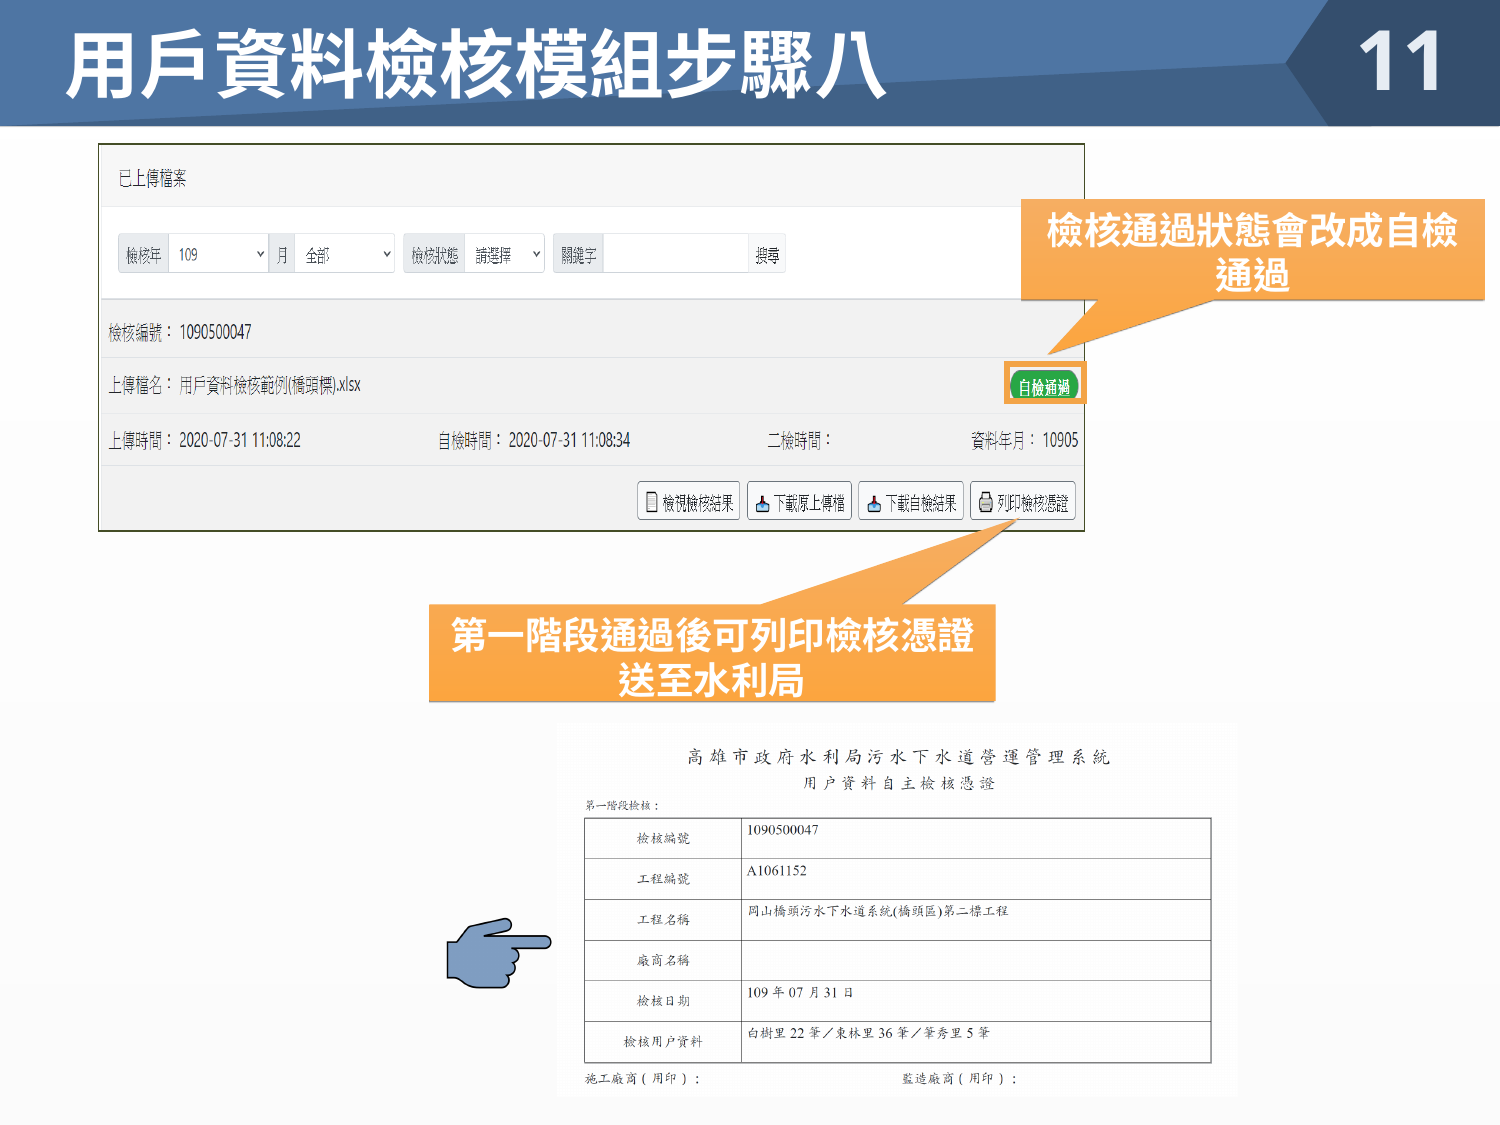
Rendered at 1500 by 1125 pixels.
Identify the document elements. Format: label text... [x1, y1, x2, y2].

picture [440, 723, 1238, 1097]
text_box 11 [1340, 0, 1500, 116]
picture [99, 144, 1084, 531]
picture [1010, 367, 1081, 398]
text_box 用戶資料檢核模組步驟八 [49, 9, 1282, 116]
text_box 檢核通過狀態會改成自檢通過 [1021, 199, 1485, 355]
text_box 第一階段通過後可列印檢核憑證送至水利局 [429, 517, 1021, 701]
